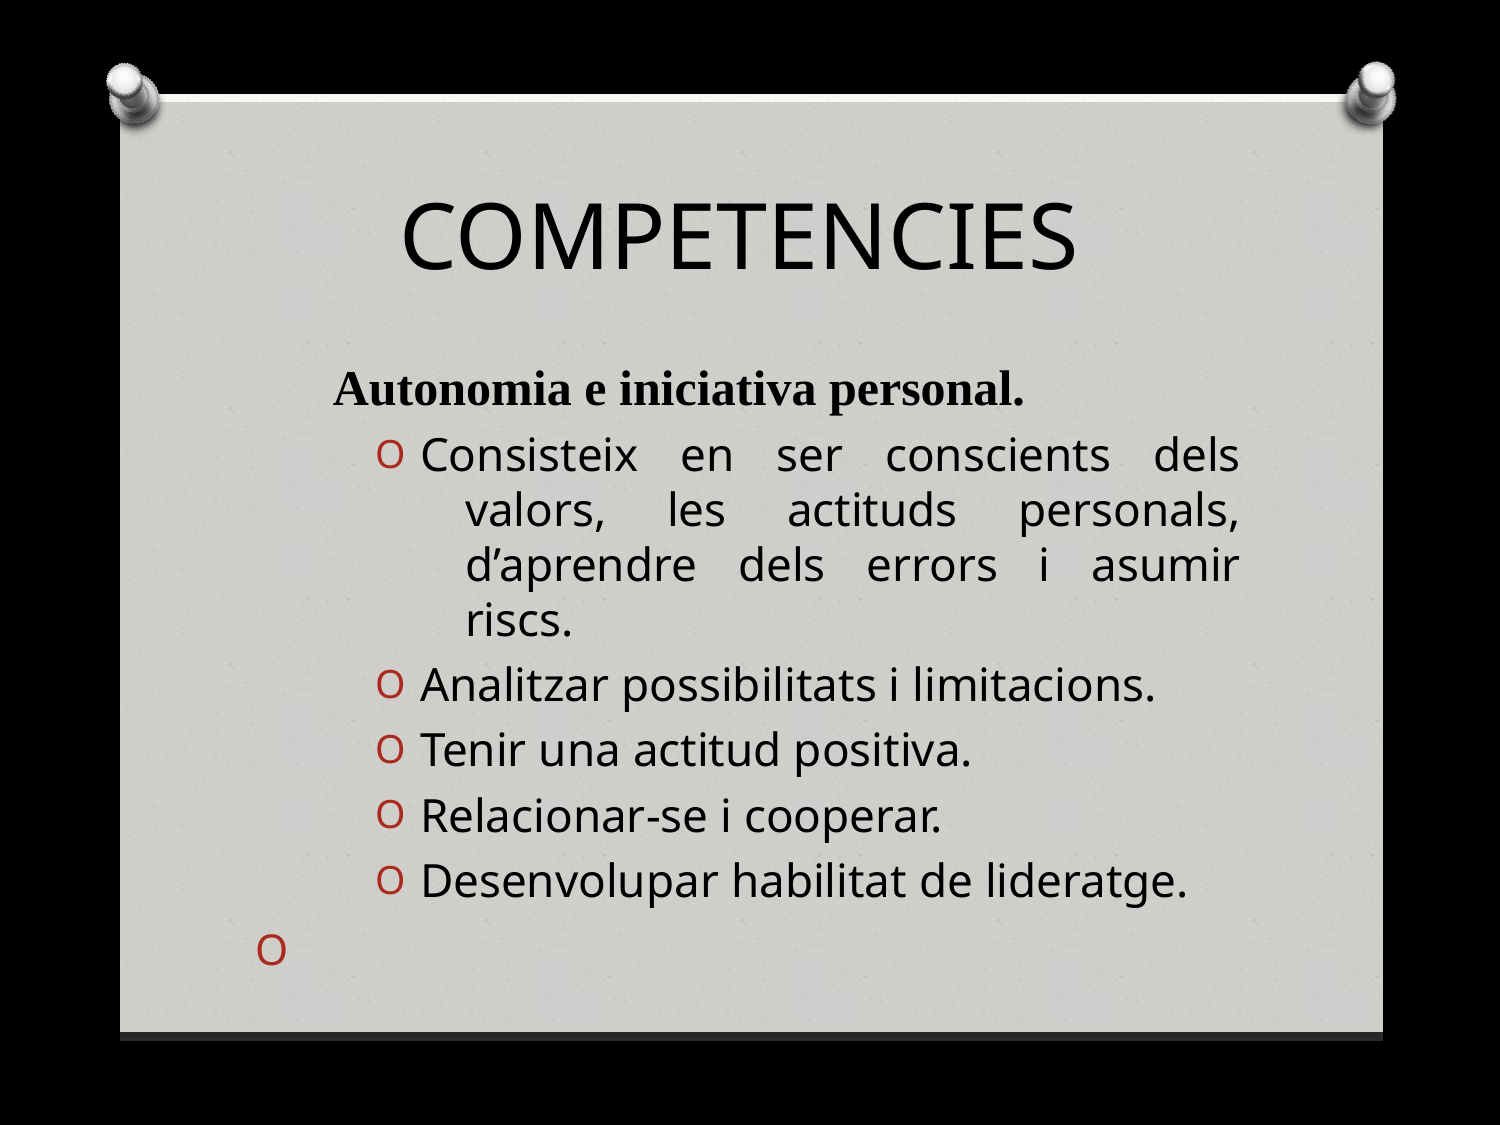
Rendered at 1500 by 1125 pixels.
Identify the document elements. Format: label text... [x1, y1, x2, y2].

list Autonomia e iniciativa personal. Consisteix en ser conscients dels valors, les actituds personals, d’aprendre dels errors i asumir riscs. Analitzar possibilitats i limitacions. Tenir una actitud positiva. Relacionar-se i cooperar. Desenvolupar habilitat de lideratge. [240, 347, 1257, 939]
title COMPETENCIES [179, 134, 1323, 332]
